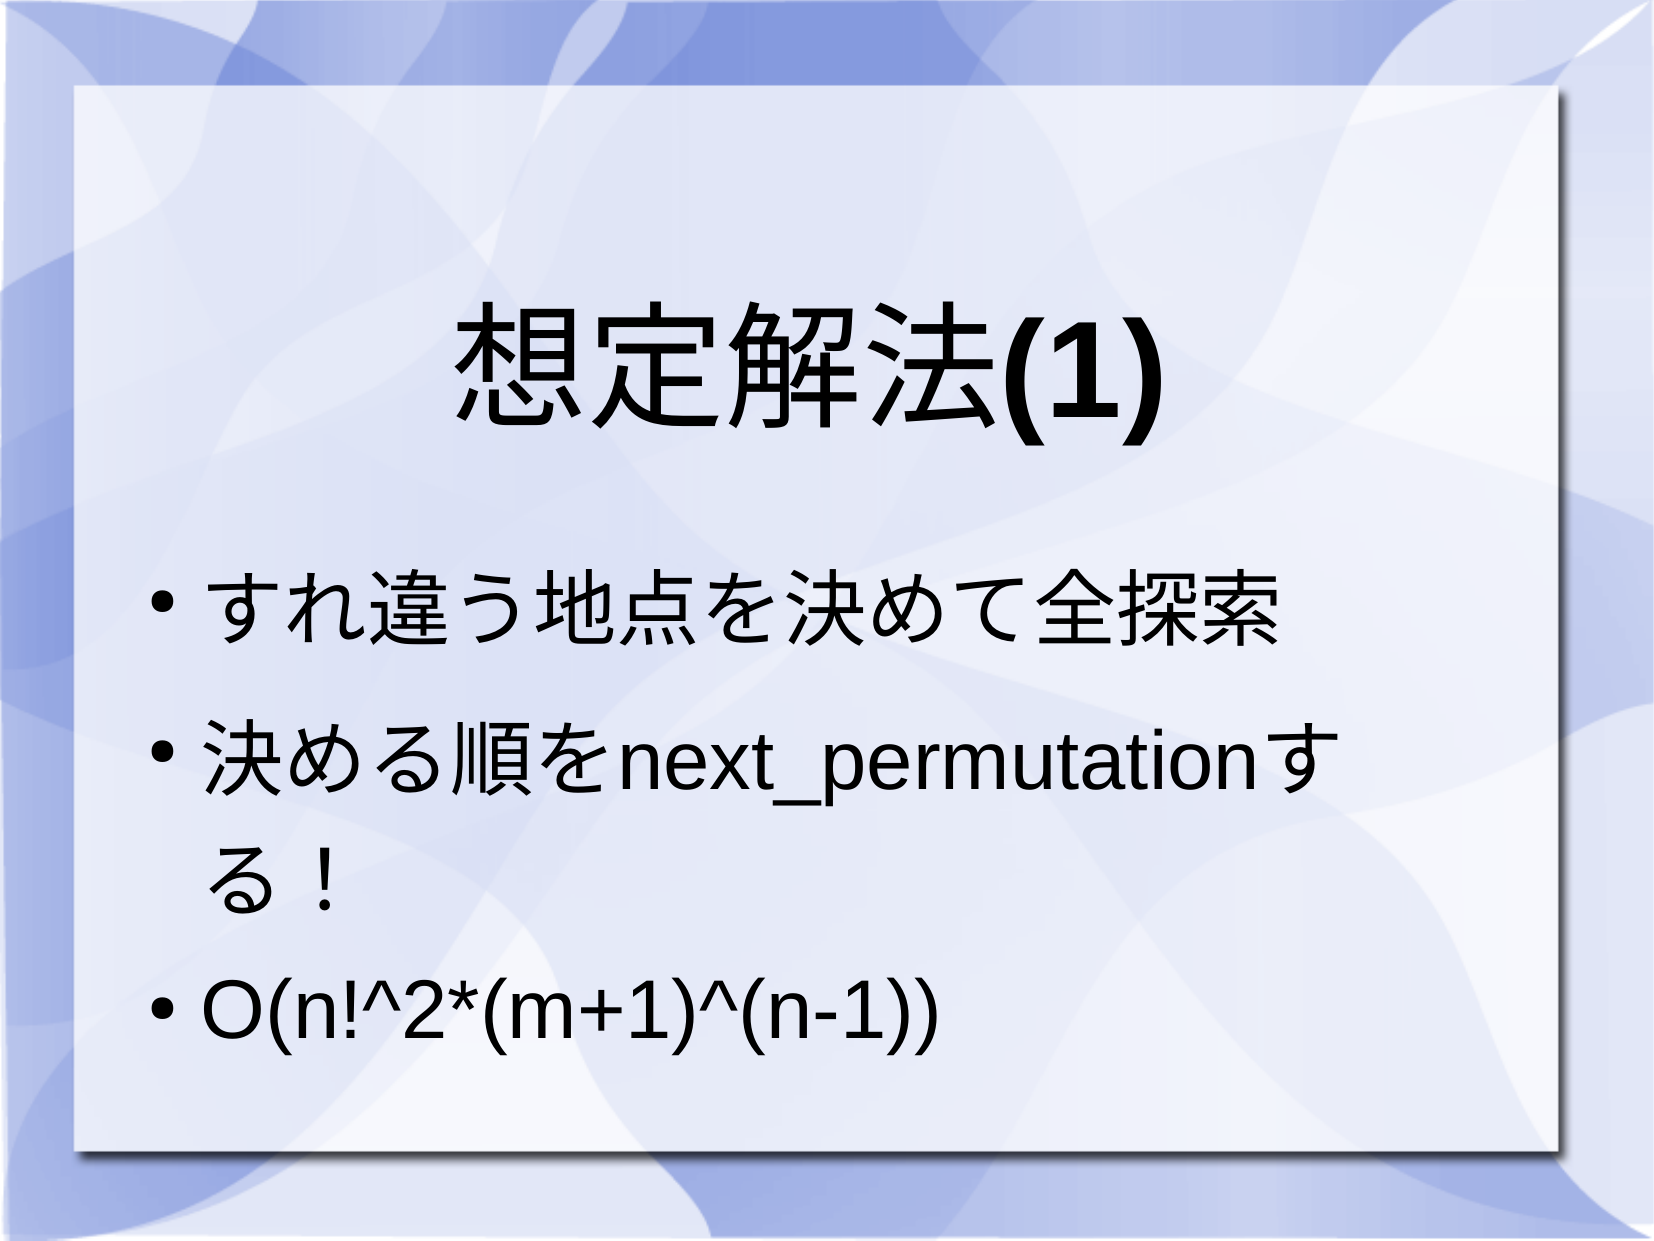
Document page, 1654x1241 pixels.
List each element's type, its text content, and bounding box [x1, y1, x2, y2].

title 想定解法(1) [82, 253, 1536, 461]
list すれ違う地点を決めて全探索 決める順をnext_permutationする！ O(n!^2*(m+1)^(n-1)) [129, 543, 1489, 1241]
picture [0, 0, 1654, 1241]
